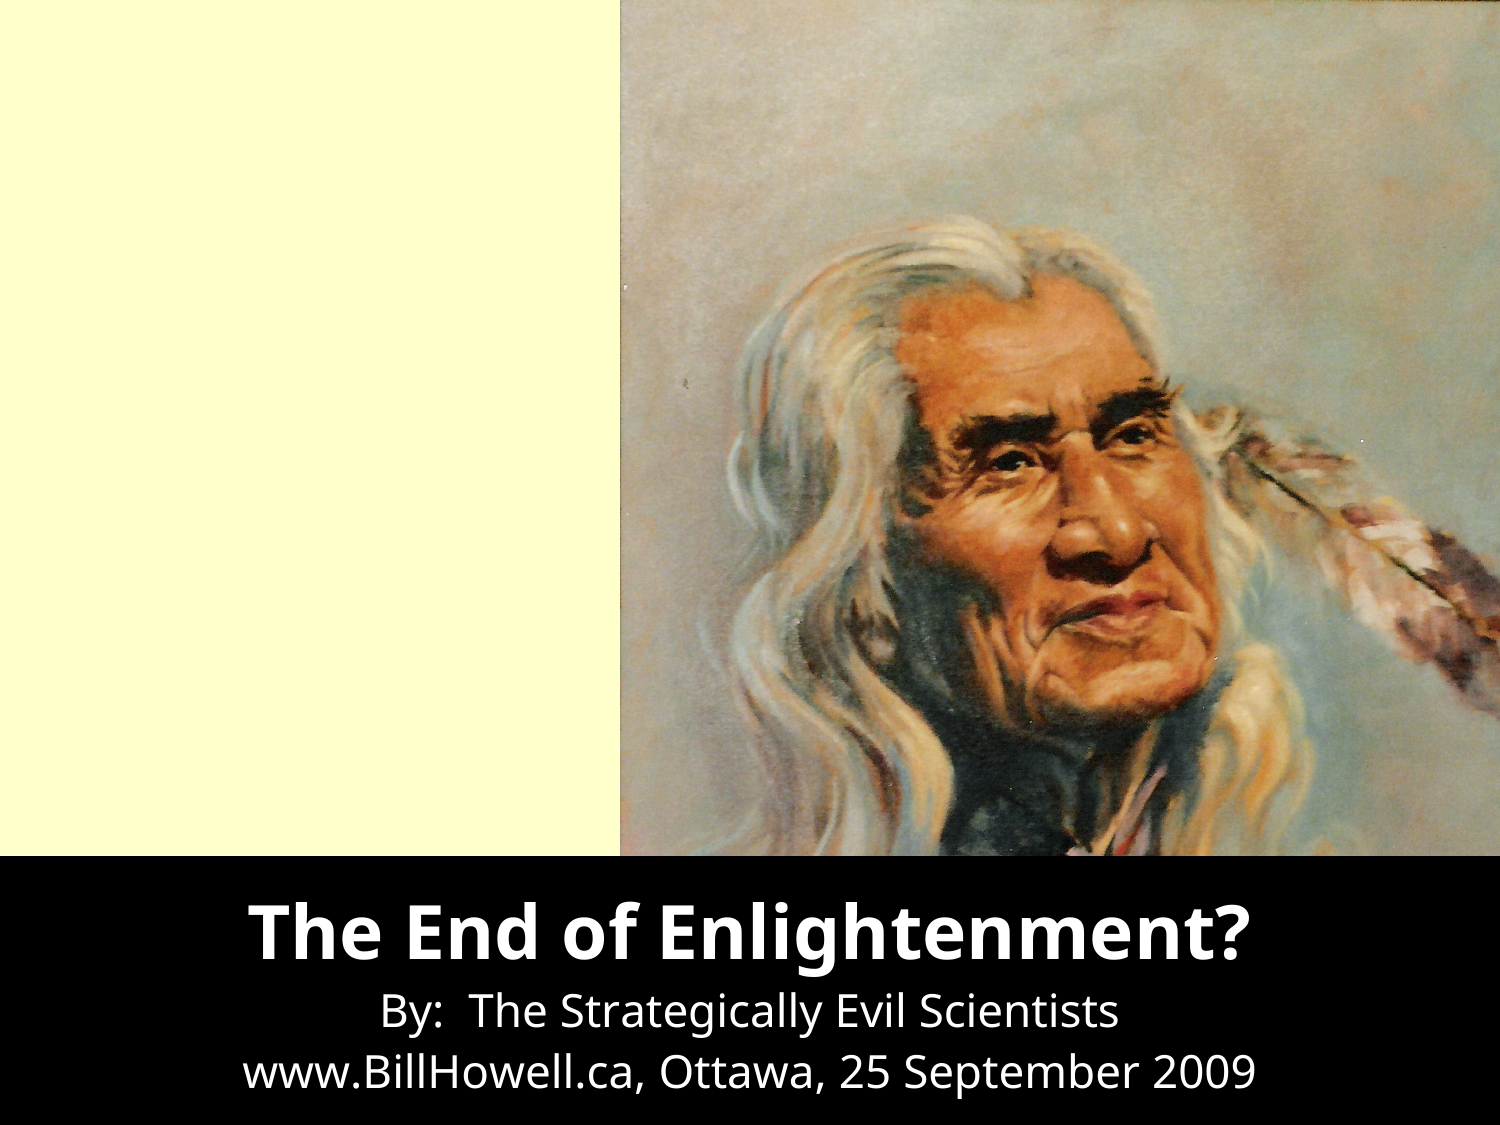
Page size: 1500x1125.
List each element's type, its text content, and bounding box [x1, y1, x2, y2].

text_box The End of Enlightenment? By: The Strategically Evil Scientists www.BillHowell.ca, Ottawa, 25 September 2009 [0, 856, 1500, 1125]
picture [620, 0, 1500, 856]
